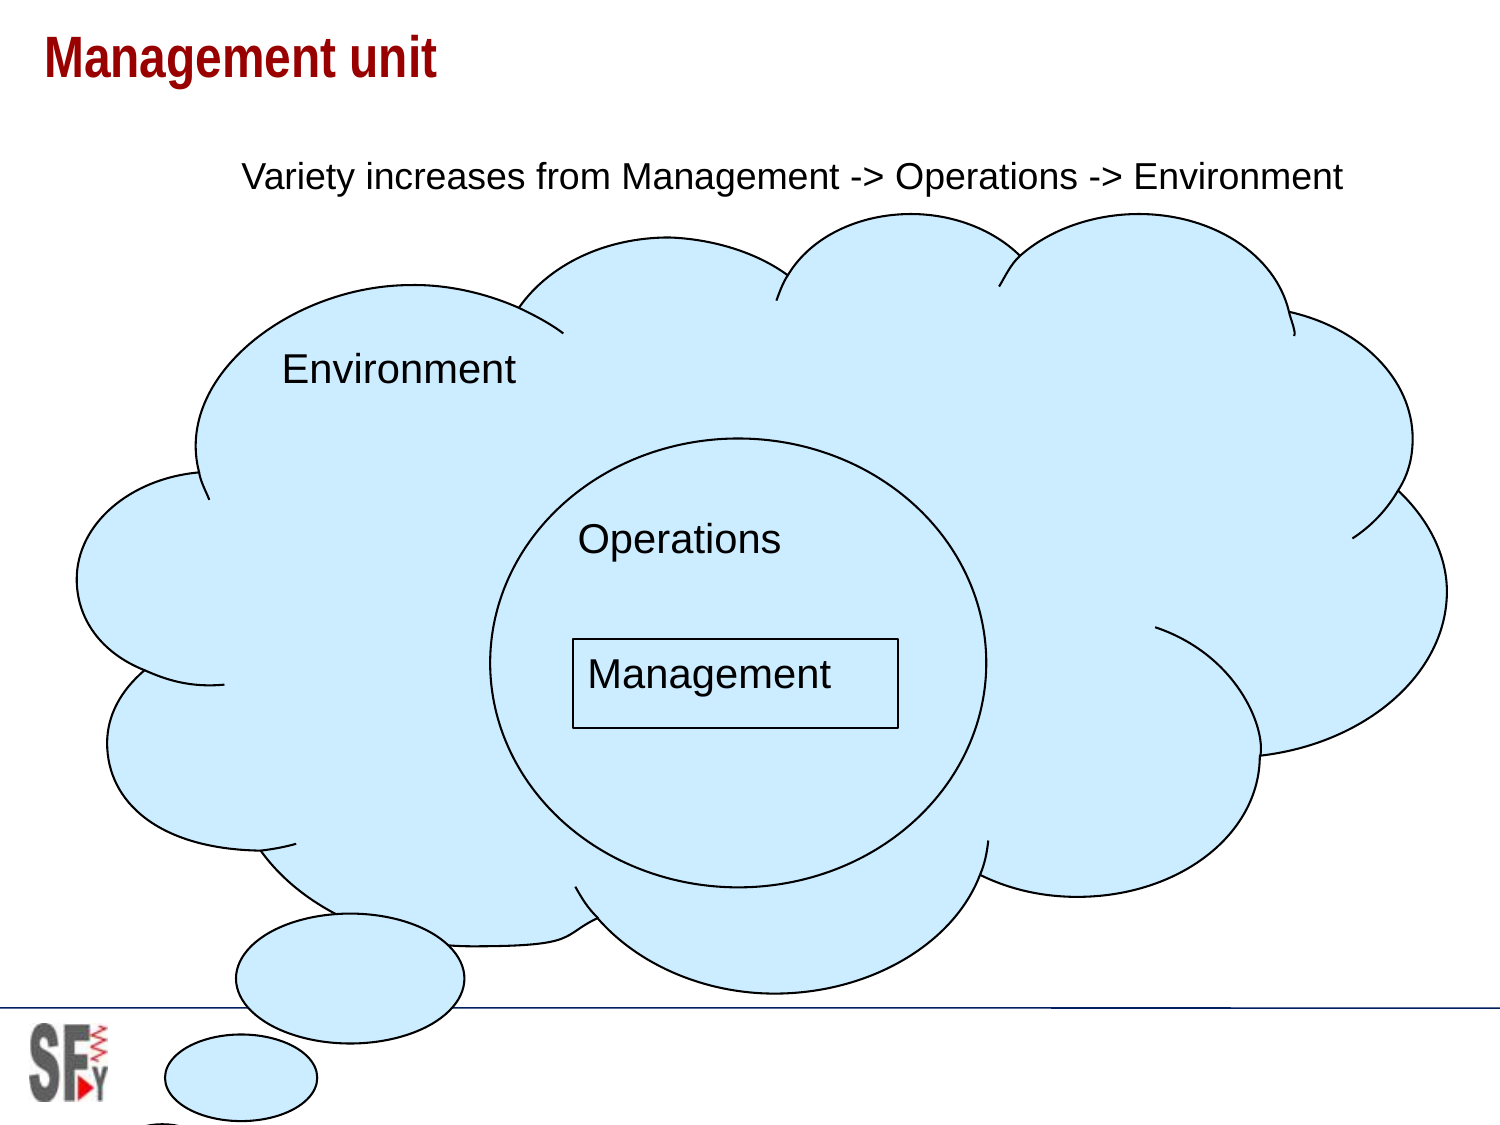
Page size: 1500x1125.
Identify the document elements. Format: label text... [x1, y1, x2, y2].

picture [29, 1023, 108, 1102]
text_box Management [572, 639, 898, 728]
text_box Variety increases from Management -> Operations -> Environment [226, 137, 1360, 205]
text_box Environment [165, 1034, 318, 1122]
text_box Operations [490, 438, 987, 888]
title Management unit [29, 12, 1471, 138]
text_box Environment [76, 214, 1447, 1044]
